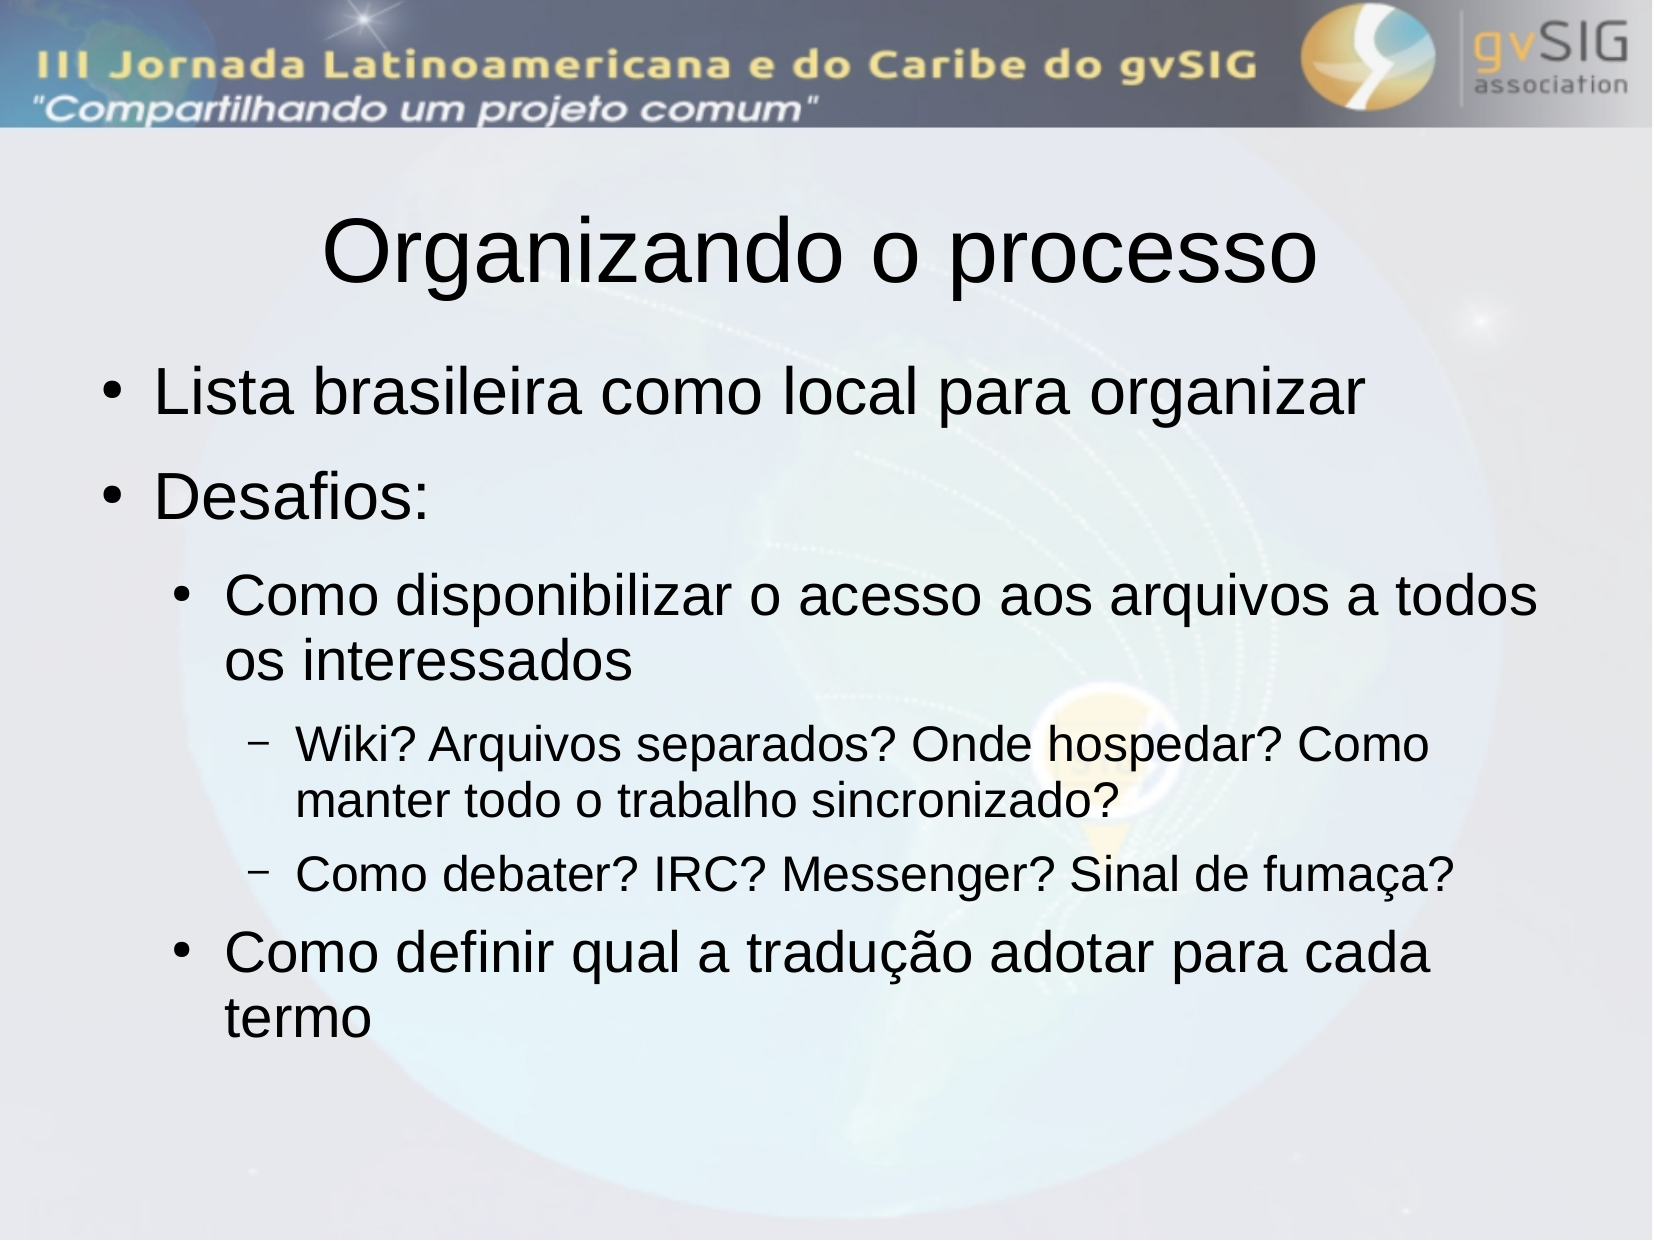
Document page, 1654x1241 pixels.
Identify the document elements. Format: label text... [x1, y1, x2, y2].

list Lista brasileira como local para organizar Desafios: Como disponibilizar o acesso aos arquivos a todos os interessados Wiki? Arquivos separados? Onde hospedar? Como manter todo o trabalho sincronizado? Como debater? IRC? Messenger? Sinal de fumaça? Como definir qual a tradução adotar para cada termo [82, 354, 1571, 1173]
title Organizando o processo [76, 147, 1565, 355]
picture [0, 0, 1653, 1240]
